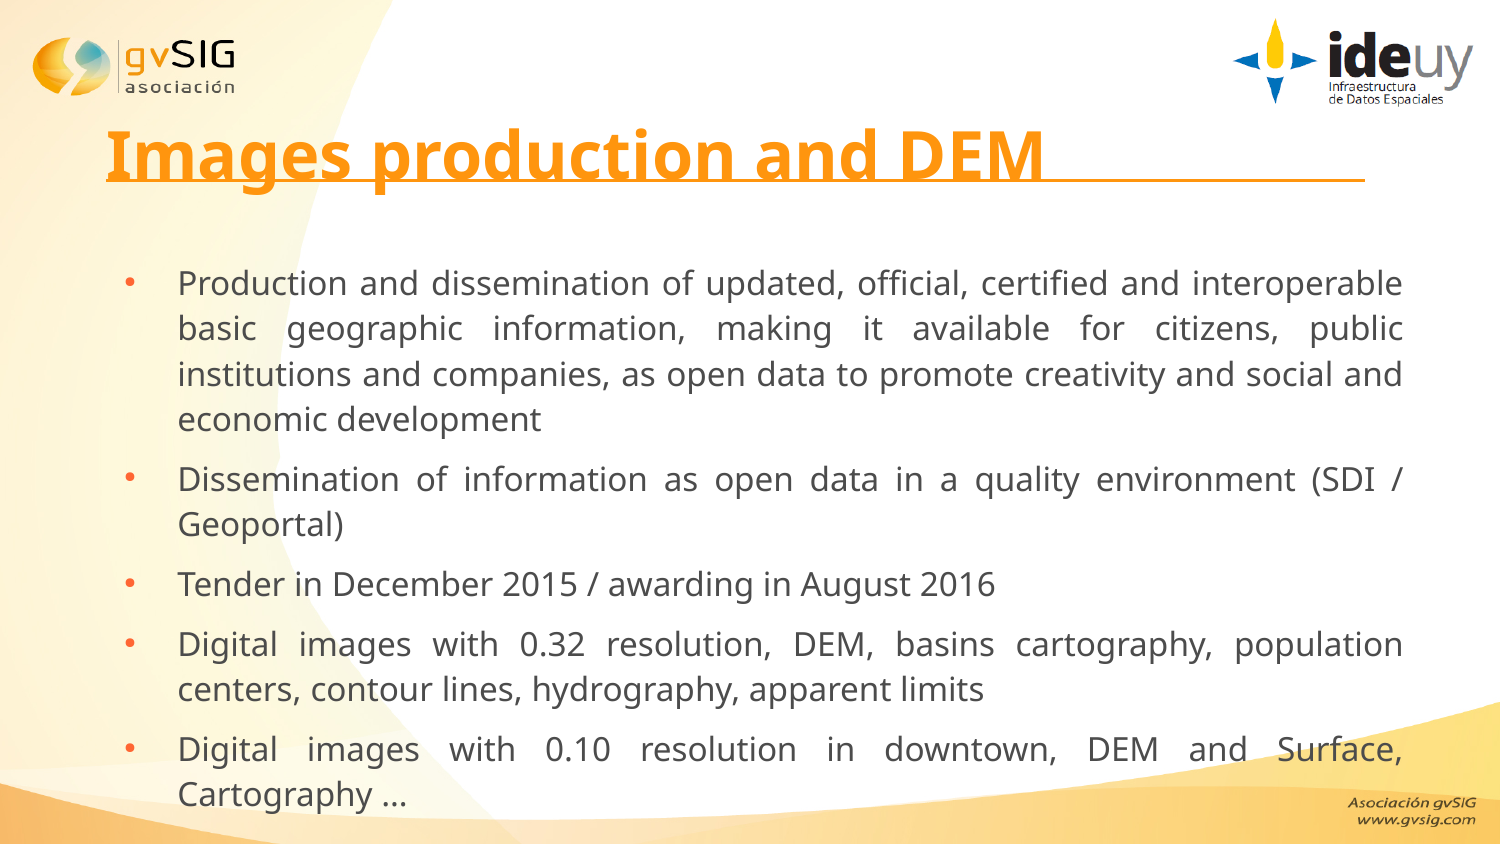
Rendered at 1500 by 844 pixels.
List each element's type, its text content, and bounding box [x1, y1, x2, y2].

picture [0, 0, 1500, 844]
title Images production and DEM [106, 115, 1457, 193]
list Production and dissemination of updated, official, certified and interoperable basic geographic information, making it available for citizens, public institutions and companies, as open data to promote creativity and social and economic development Dissemination of information as open data in a quality environment (SDI / Geoportal) Tender in December 2015 / awarding in August 2016 Digital images with 0.32 resolution, DEM, basins cartography, population centers, contour lines, hydrography, apparent limits Digital images with 0.10 resolution in downtown, DEM and Surface, Cartography … [106, 194, 1406, 766]
